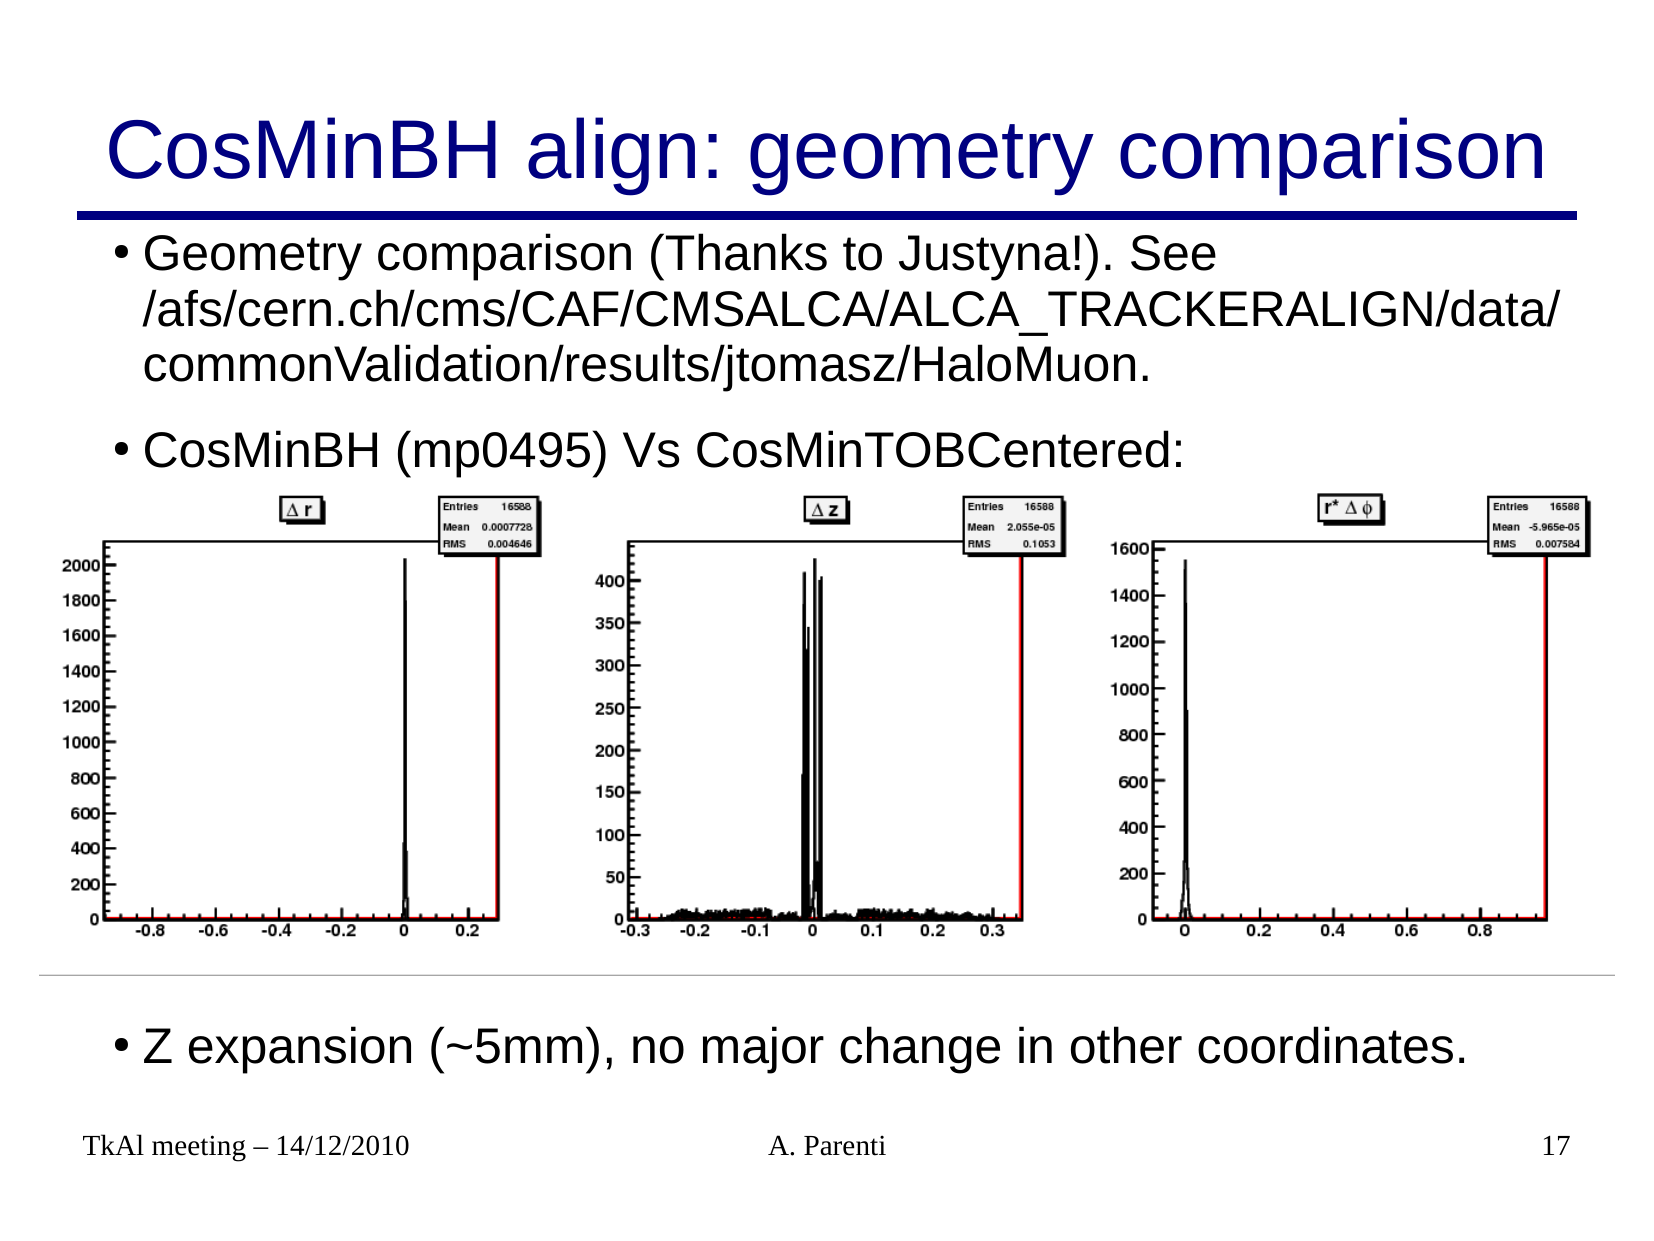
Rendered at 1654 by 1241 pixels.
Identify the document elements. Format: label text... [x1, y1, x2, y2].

title CosMinBH align: geometry comparison [82, 75, 1571, 226]
list Geometry comparison (Thanks to Justyna!). See /afs/cern.ch/cms/CAF/CMSALCA/ALCA_TRACKERALIGN/data/commonValidation/results/jtomasz/HaloMuon. CosMinBH (mp0495) Vs CosMinTOBCentered: Z expansion (~5mm), no major change in other coordinates. [94, 225, 1583, 491]
list Geometry comparison (Thanks to Justyna!). See /afs/cern.ch/cms/CAF/CMSALCA/ALCA_TRACKERALIGN/data/commonValidation/results/jtomasz/HaloMuon. CosMinBH (mp0495) Vs CosMinTOBCentered: Z expansion (~5mm), no major change in other coordinates. [94, 976, 1583, 1094]
picture [39, 491, 1615, 976]
